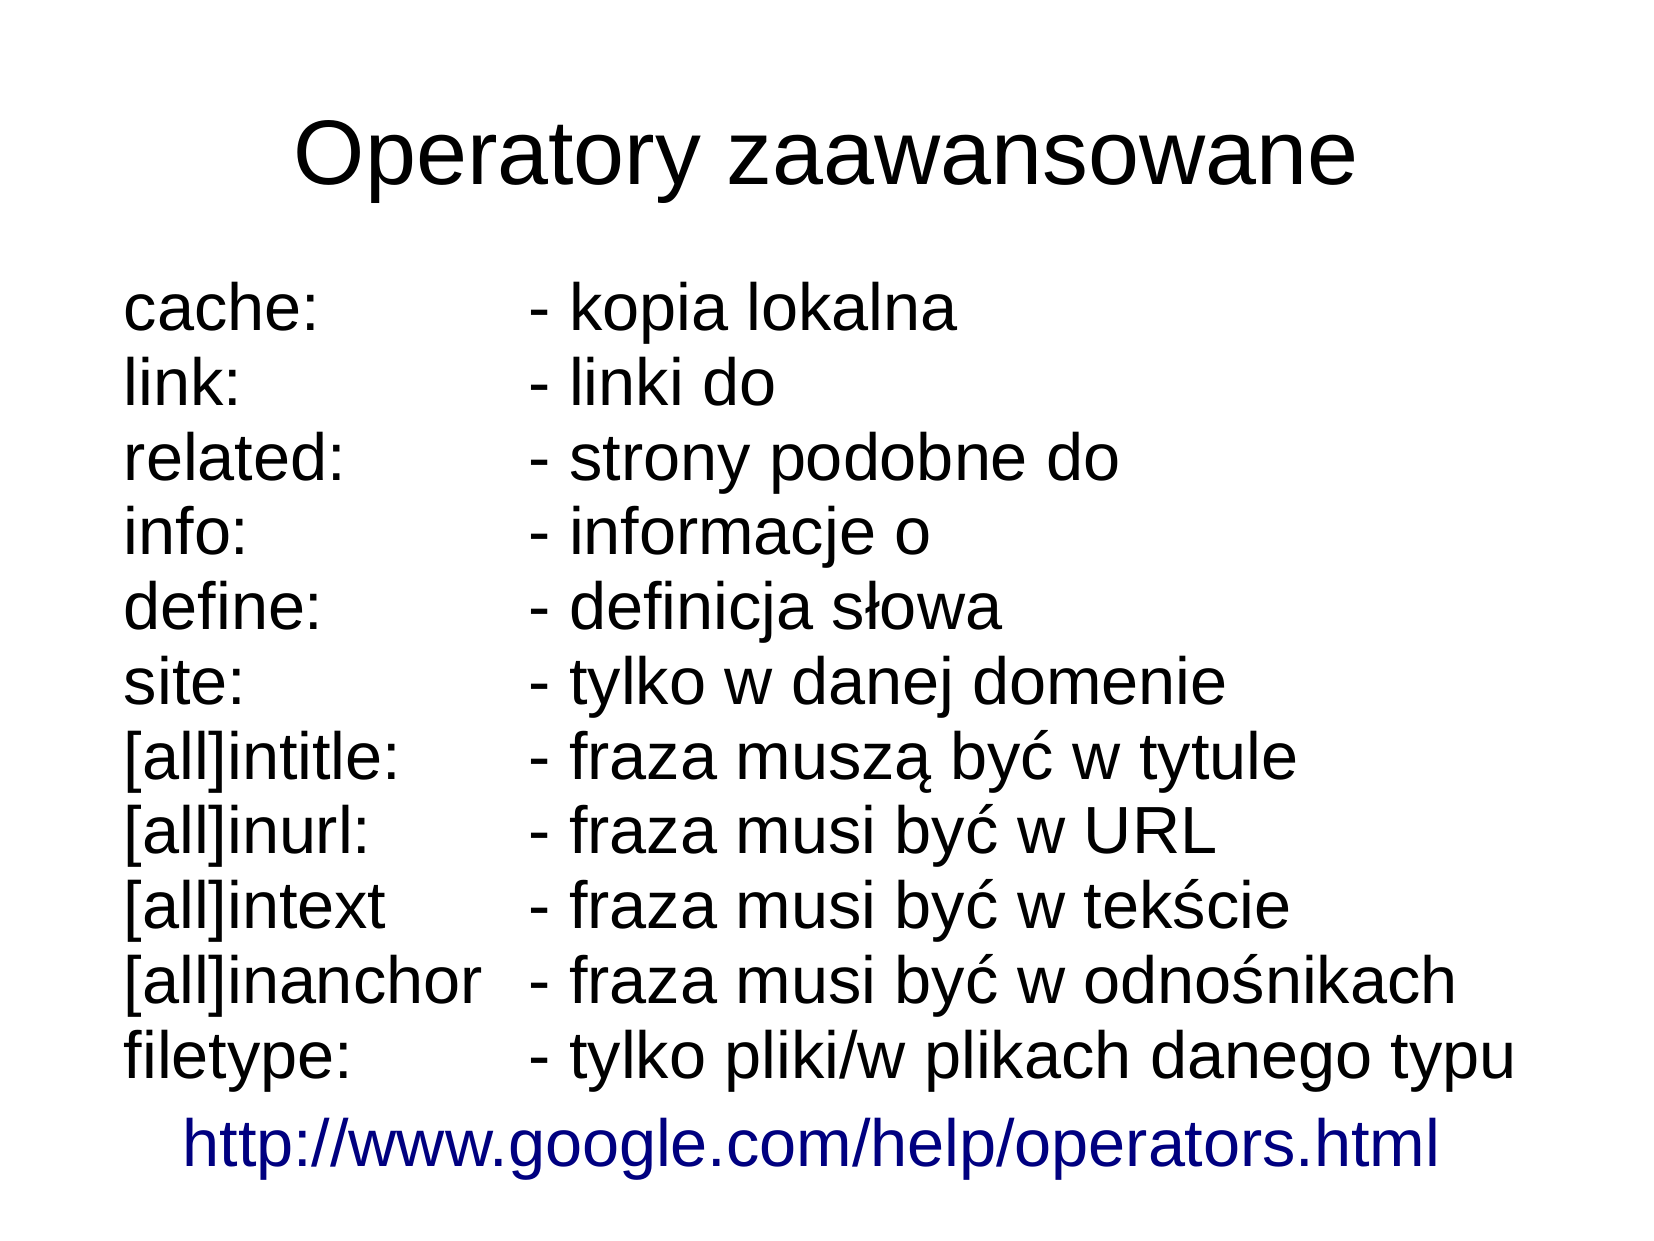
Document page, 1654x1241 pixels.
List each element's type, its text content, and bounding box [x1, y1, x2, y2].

subtitle cache: - kopia lokalna link: - linki do related: - strony podobne do info: - informacje o define: - definicja słowa site: - tylko w danej domenie [all]intitle: - fraza muszą być w tytule [all]inurl: - fraza musi być w URL [all]intext - fraza musi być w tekście [all]inanchor - fraza musi być w odnośnikach filetype: - tylko pliki/w plikach danego typu [88, 270, 1577, 1093]
title Operatory zaawansowane [82, 49, 1571, 257]
text_box http://www.google.com/help/operators.html [177, 1106, 1447, 1182]
